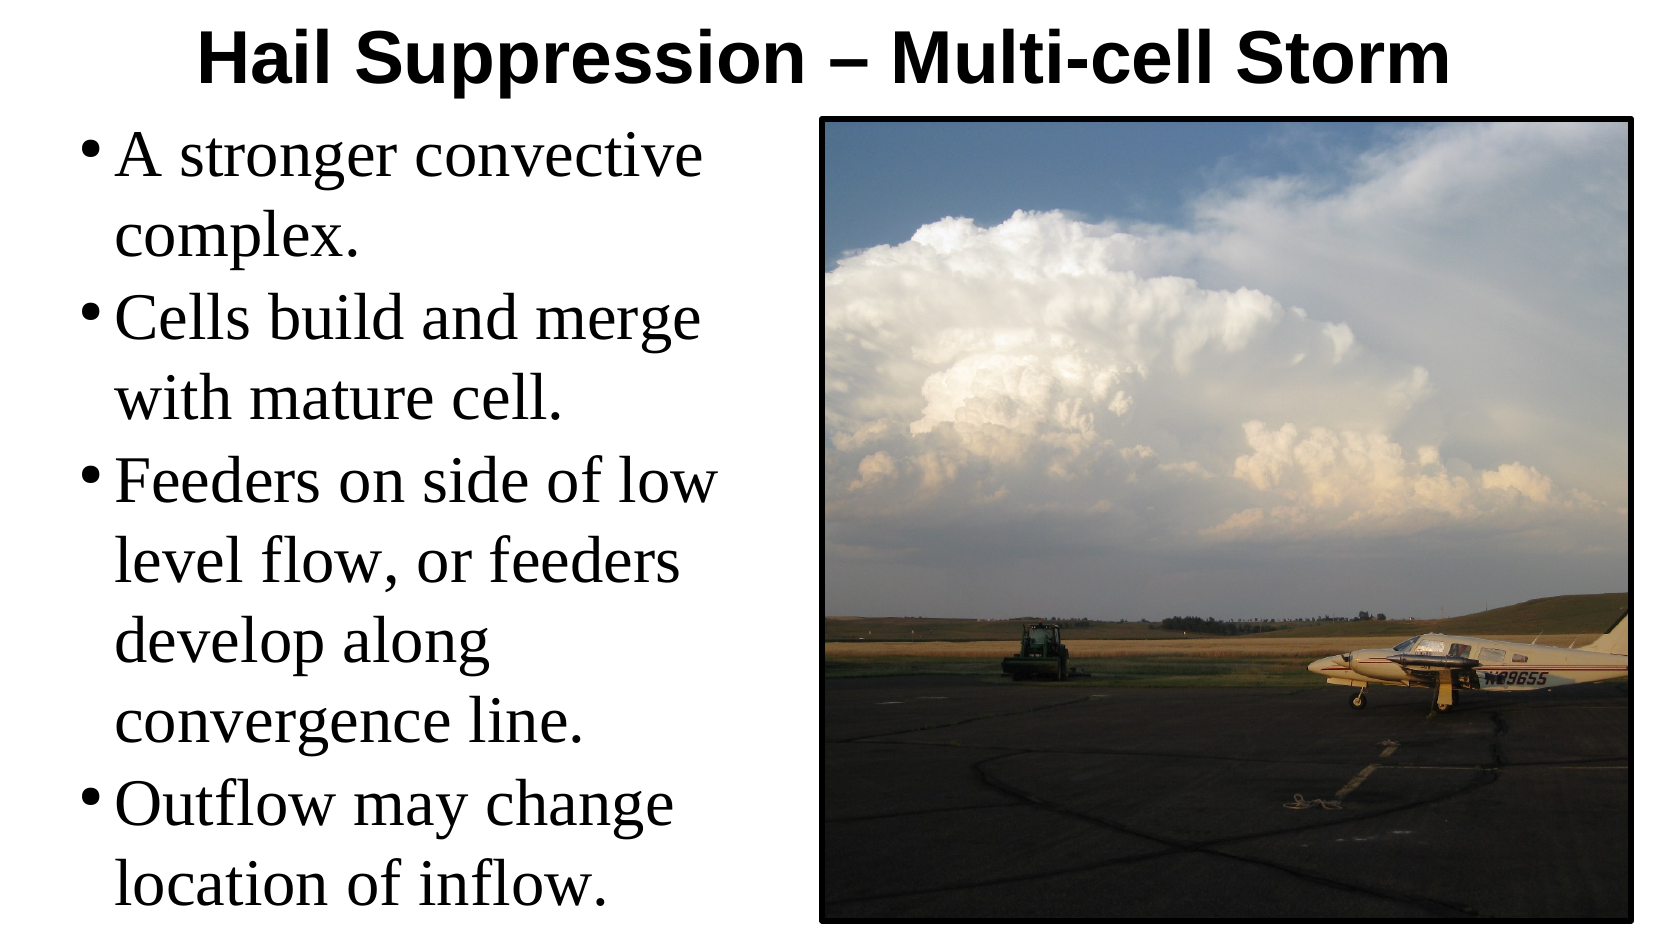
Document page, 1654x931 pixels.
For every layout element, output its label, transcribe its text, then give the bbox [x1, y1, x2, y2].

picture [825, 121, 1629, 918]
title Hail Suppression – Multi-cell Storm [0, 0, 1654, 107]
text_box A stronger convective complex. Cells build and merge with mature cell. Feeders on side of low level flow, or feeders develop along convergence line. Outflow may change location of inflow. [11, 102, 788, 927]
